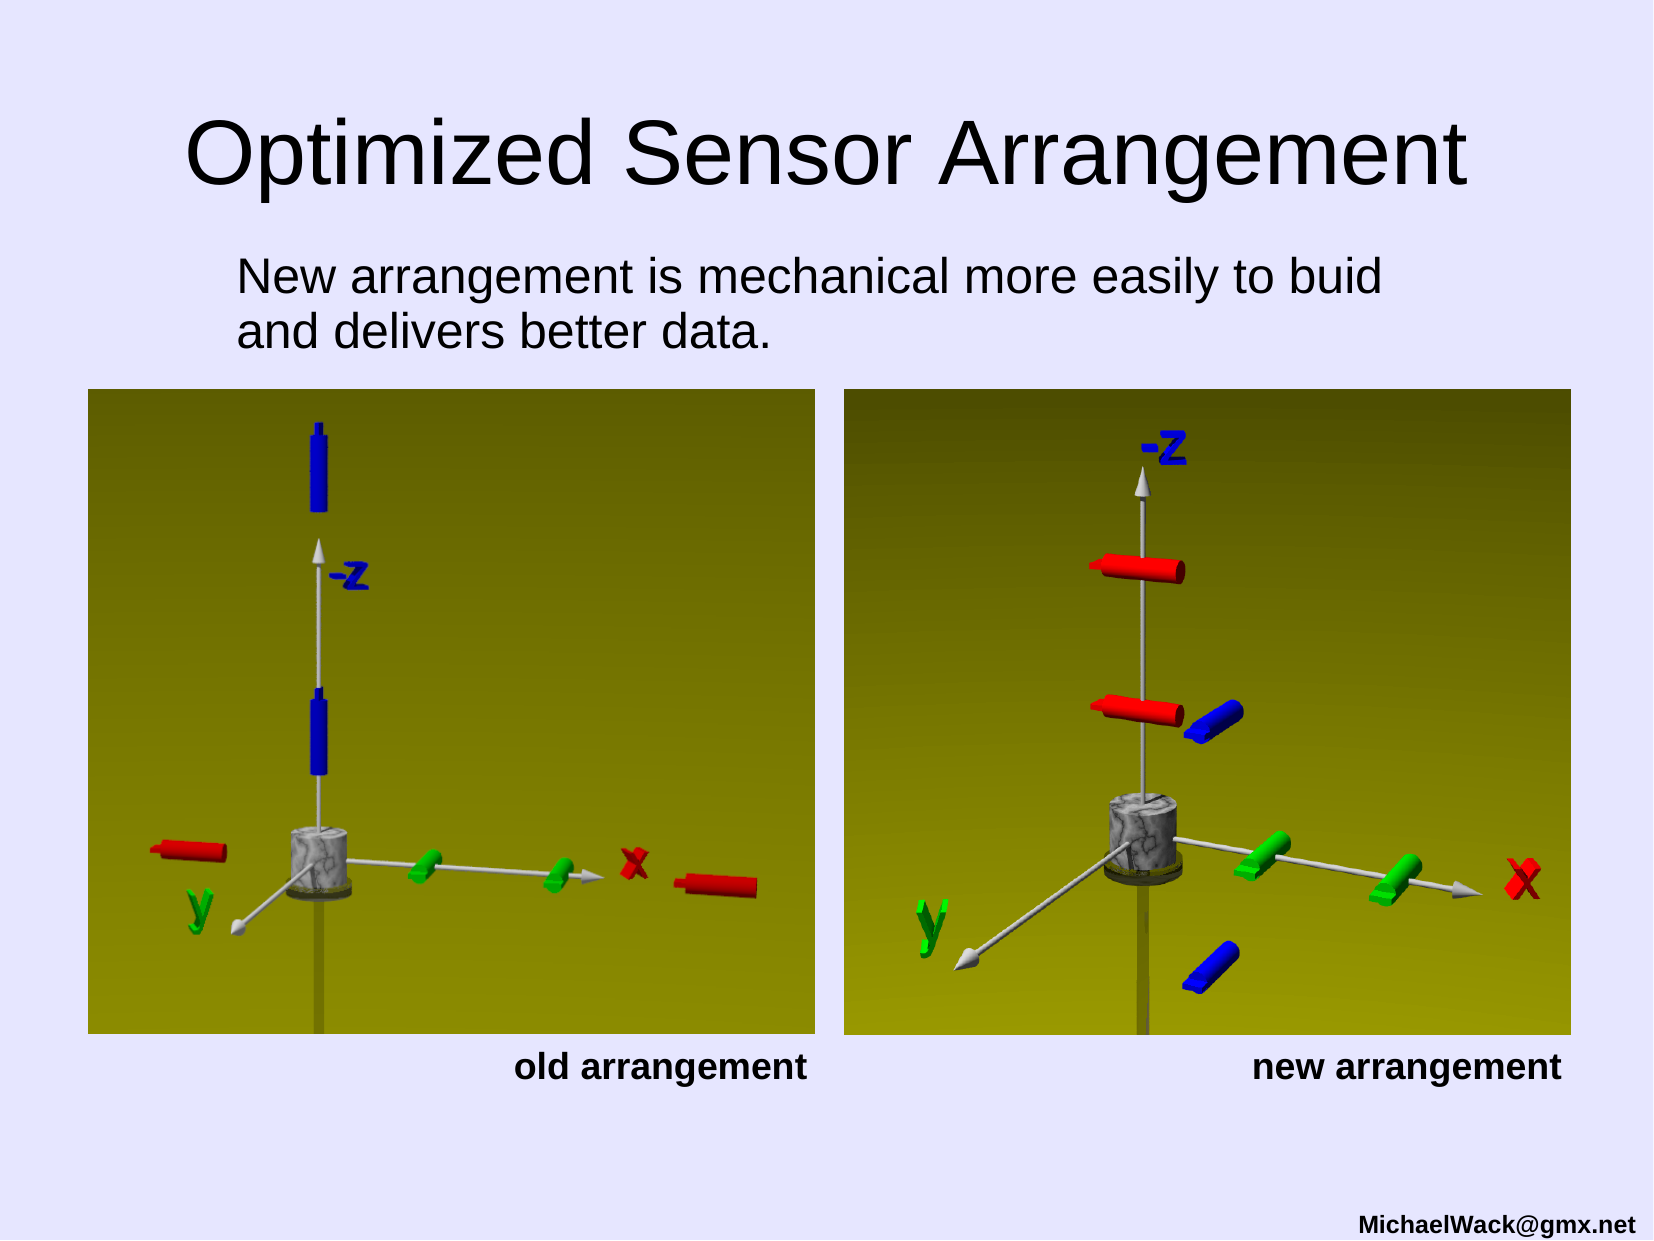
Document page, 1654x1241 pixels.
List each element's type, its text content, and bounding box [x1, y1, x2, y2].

picture [844, 389, 1571, 1035]
text_box new arrangement [1251, 1045, 1577, 1089]
title Optimized Sensor Arrangement [82, 49, 1571, 257]
picture [88, 389, 815, 1035]
text_box New arrangement is mechanical more easily to buid and delivers better data. [236, 248, 1418, 367]
text_box old arrangement [513, 1045, 839, 1089]
